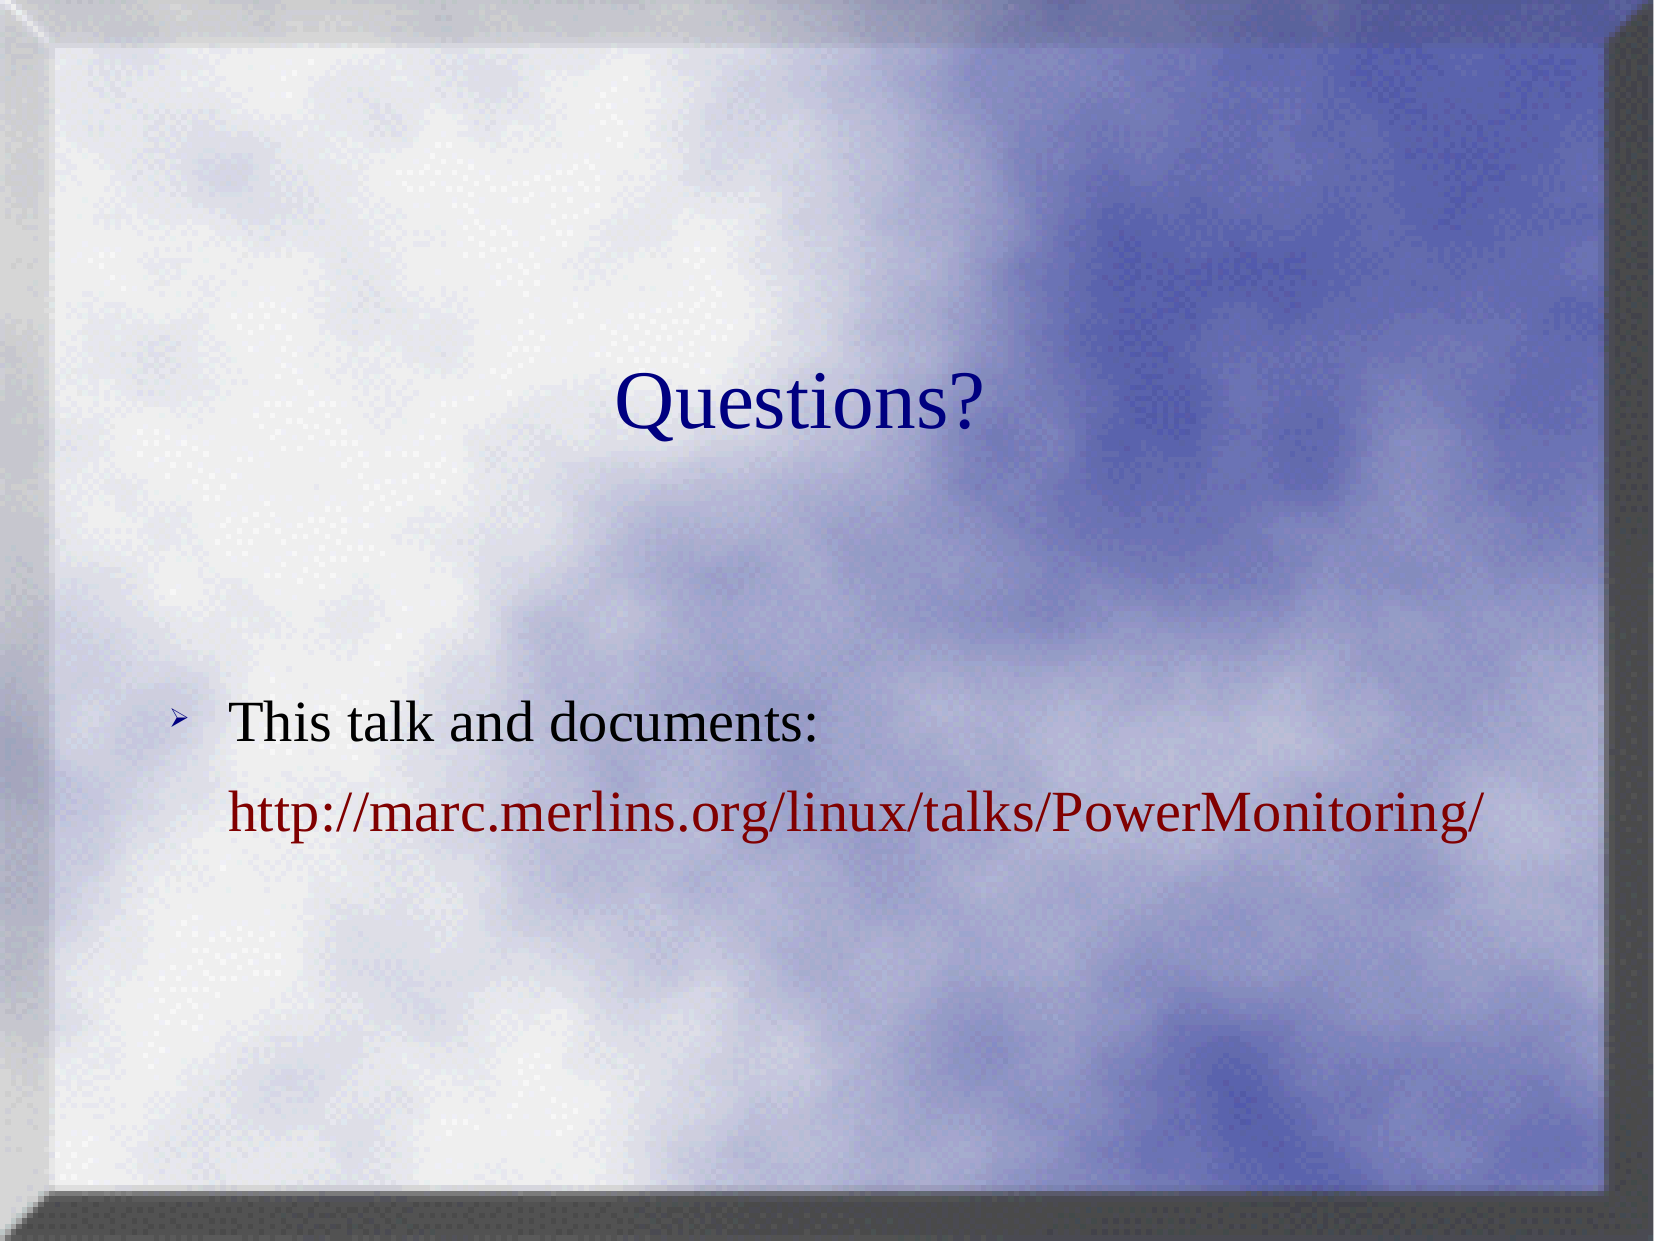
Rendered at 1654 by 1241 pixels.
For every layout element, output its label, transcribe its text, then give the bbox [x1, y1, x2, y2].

list This talk and documents: http://marc.merlins.org/linux/talks/PowerMonitoring/ [169, 689, 1582, 882]
picture [0, 0, 1654, 1241]
title Questions? [181, 314, 1420, 487]
